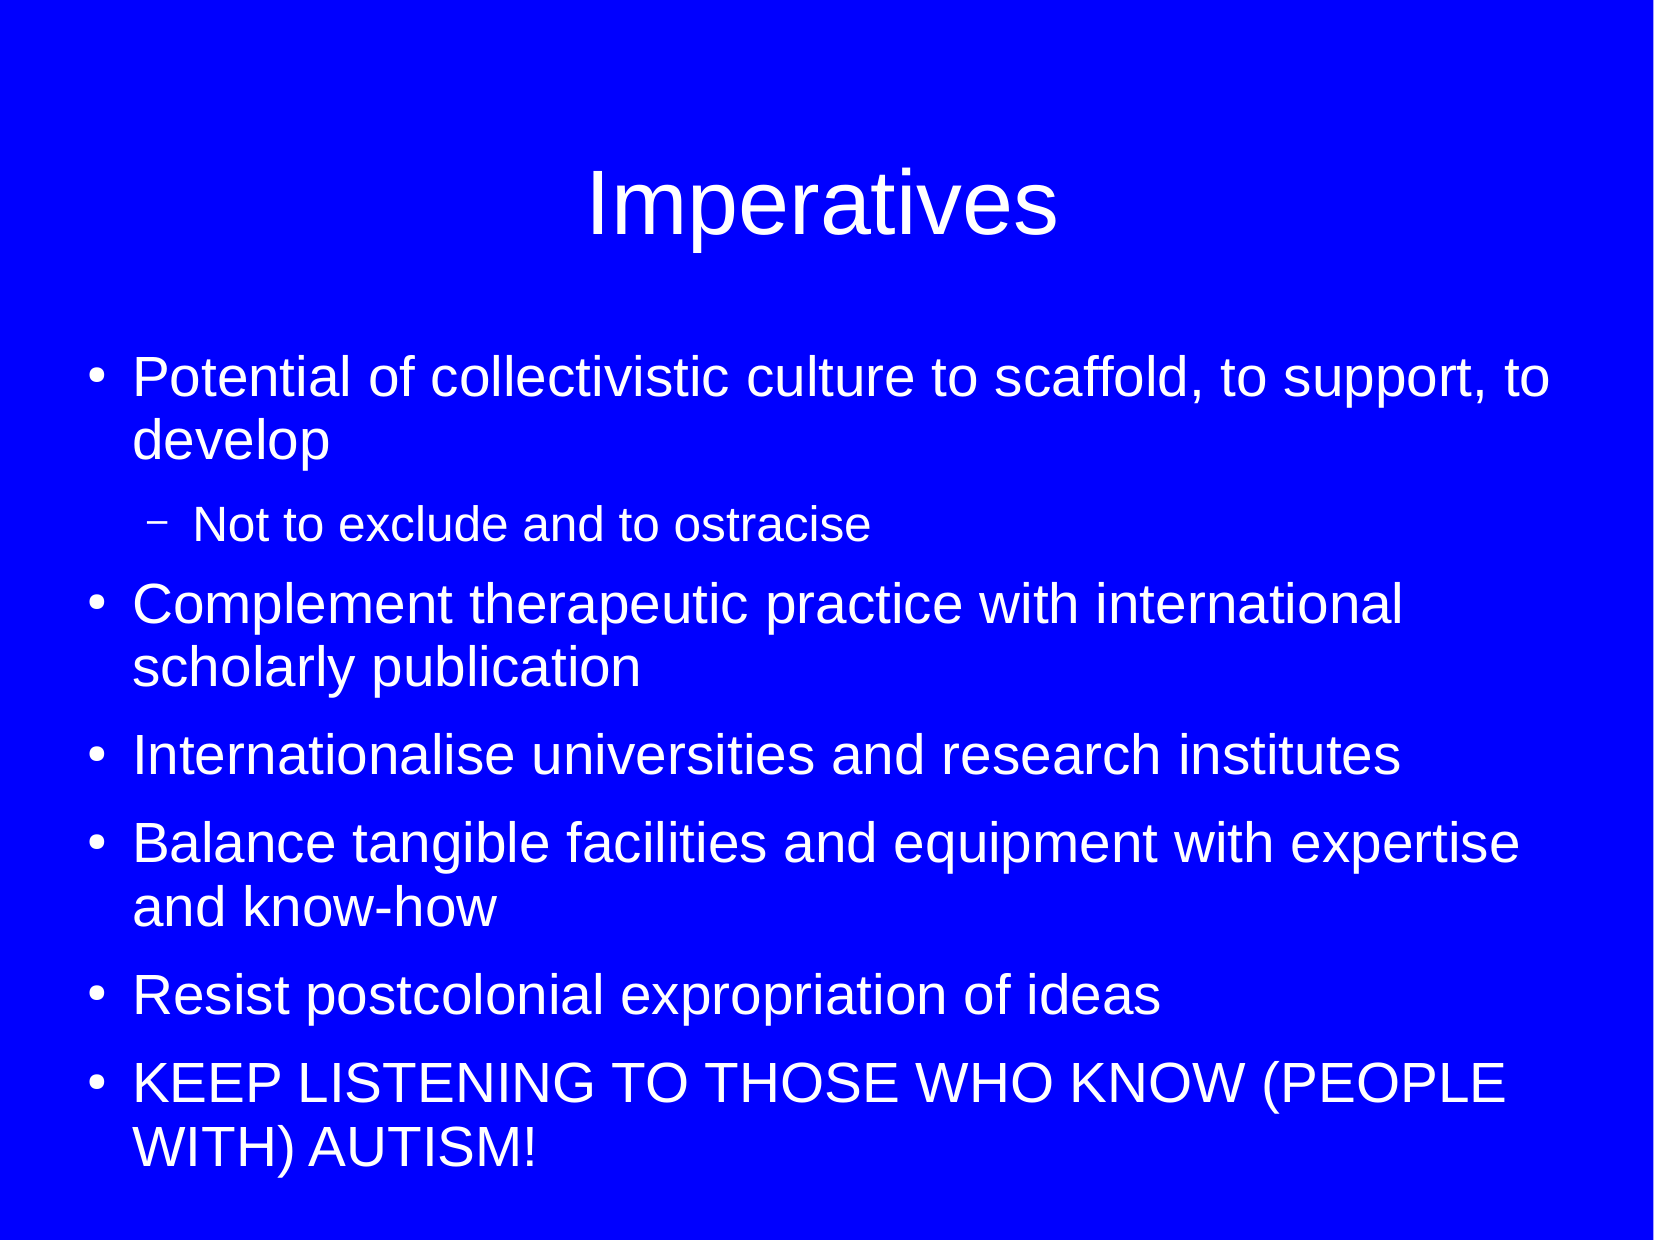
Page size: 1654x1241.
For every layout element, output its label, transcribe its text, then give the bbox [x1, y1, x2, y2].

title Imperatives [78, 98, 1568, 306]
list Potential of collectivistic culture to scaffold, to support, to develop Not to exclude and to ostracise Complement therapeutic practice with international scholarly publication Internationalise universities and research institutes Balance tangible facilities and equipment with expertise and know-how Resist postcolonial expropriation of ideas KEEP LISTENING TO THOSE WHO KNOW (PEOPLE WITH) AUTISM! [71, 345, 1561, 1186]
